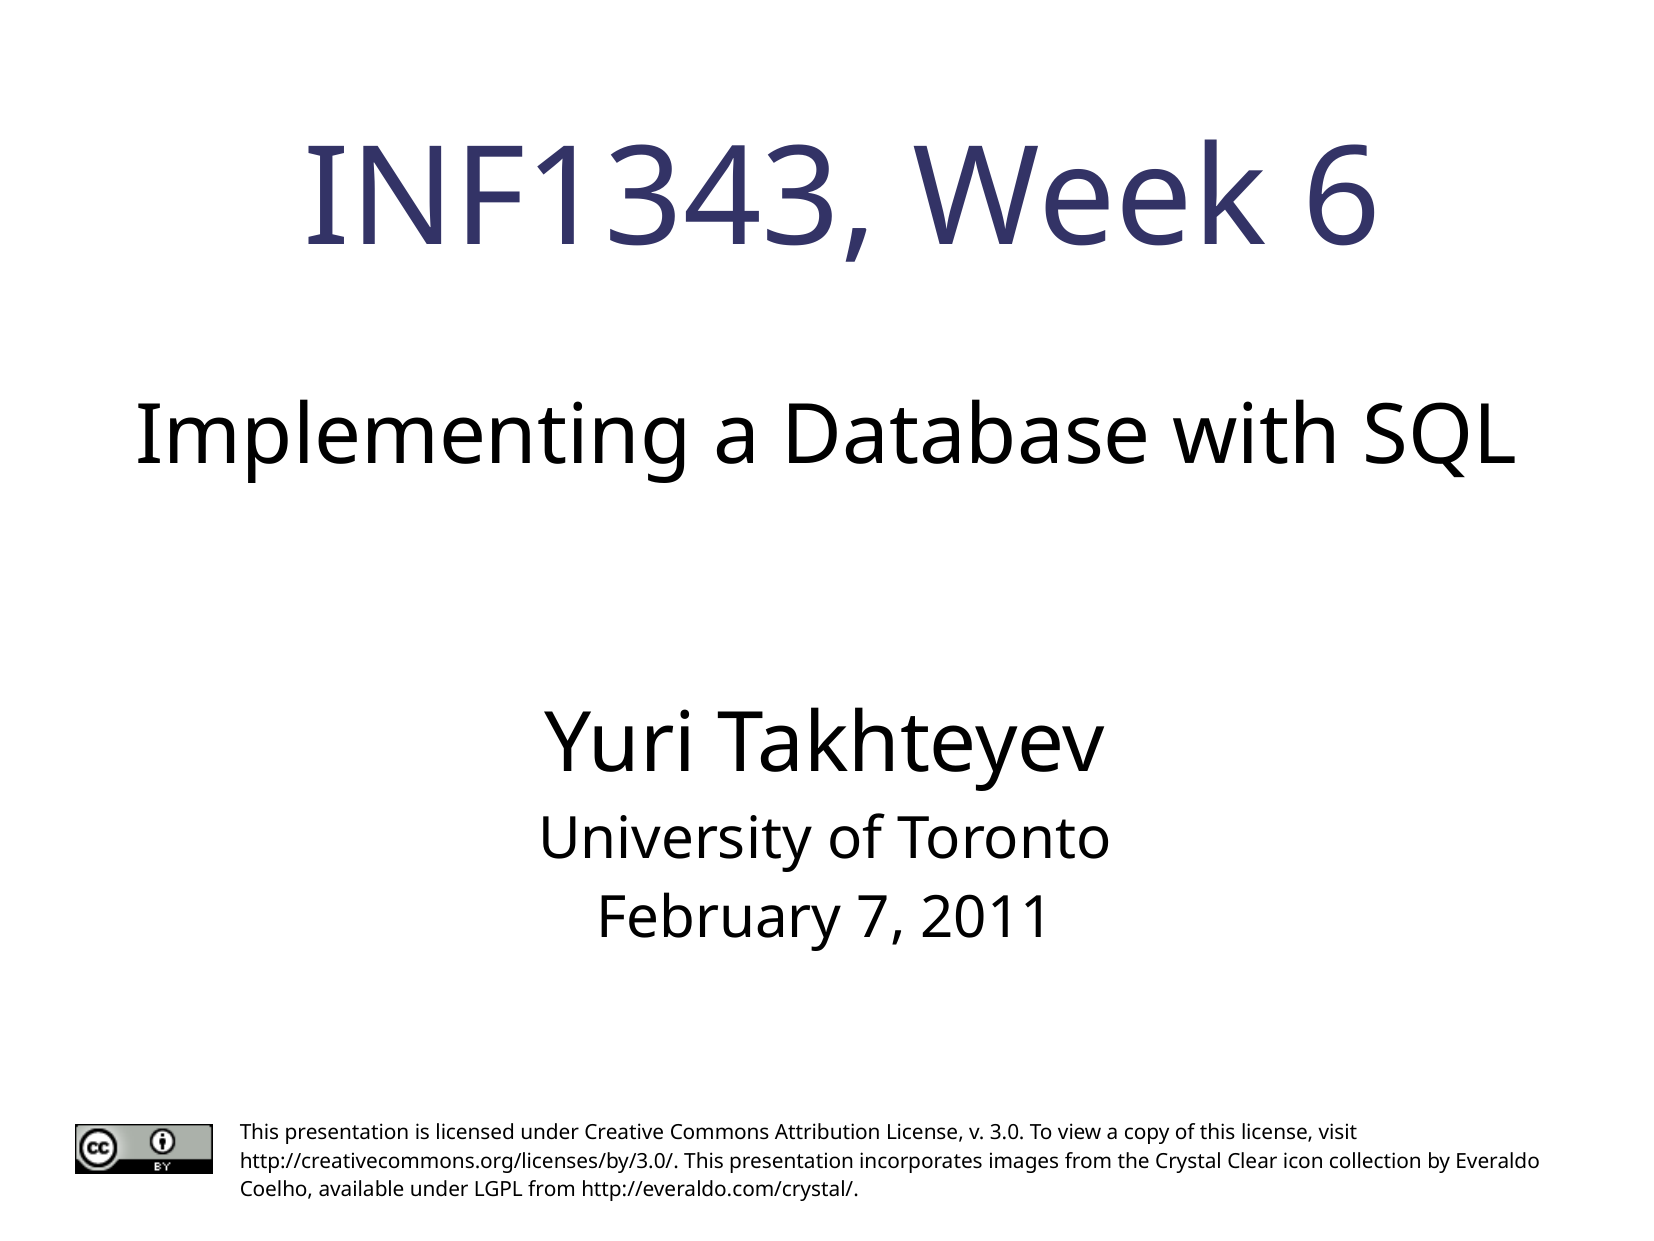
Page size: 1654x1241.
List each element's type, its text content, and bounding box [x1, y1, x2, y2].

title INF1343, Week 6 [34, 107, 1651, 275]
text_box This presentation is licensed under Creative Commons Attribution License, v. 3.0. To view a copy of this license, visit http://creativecommons.org/licenses/by/3.0/. This presentation incorporates images from the Crystal Clear icon collection by Everaldo Coelho, available under LGPL from http://everaldo.com/crystal/. [225, 1110, 1576, 1201]
subtitle Implementing a Database with SQL [82, 375, 1571, 526]
picture [75, 1124, 213, 1174]
text_box Yuri Takhteyev University of Toronto February 7, 2011 [150, 675, 1501, 933]
